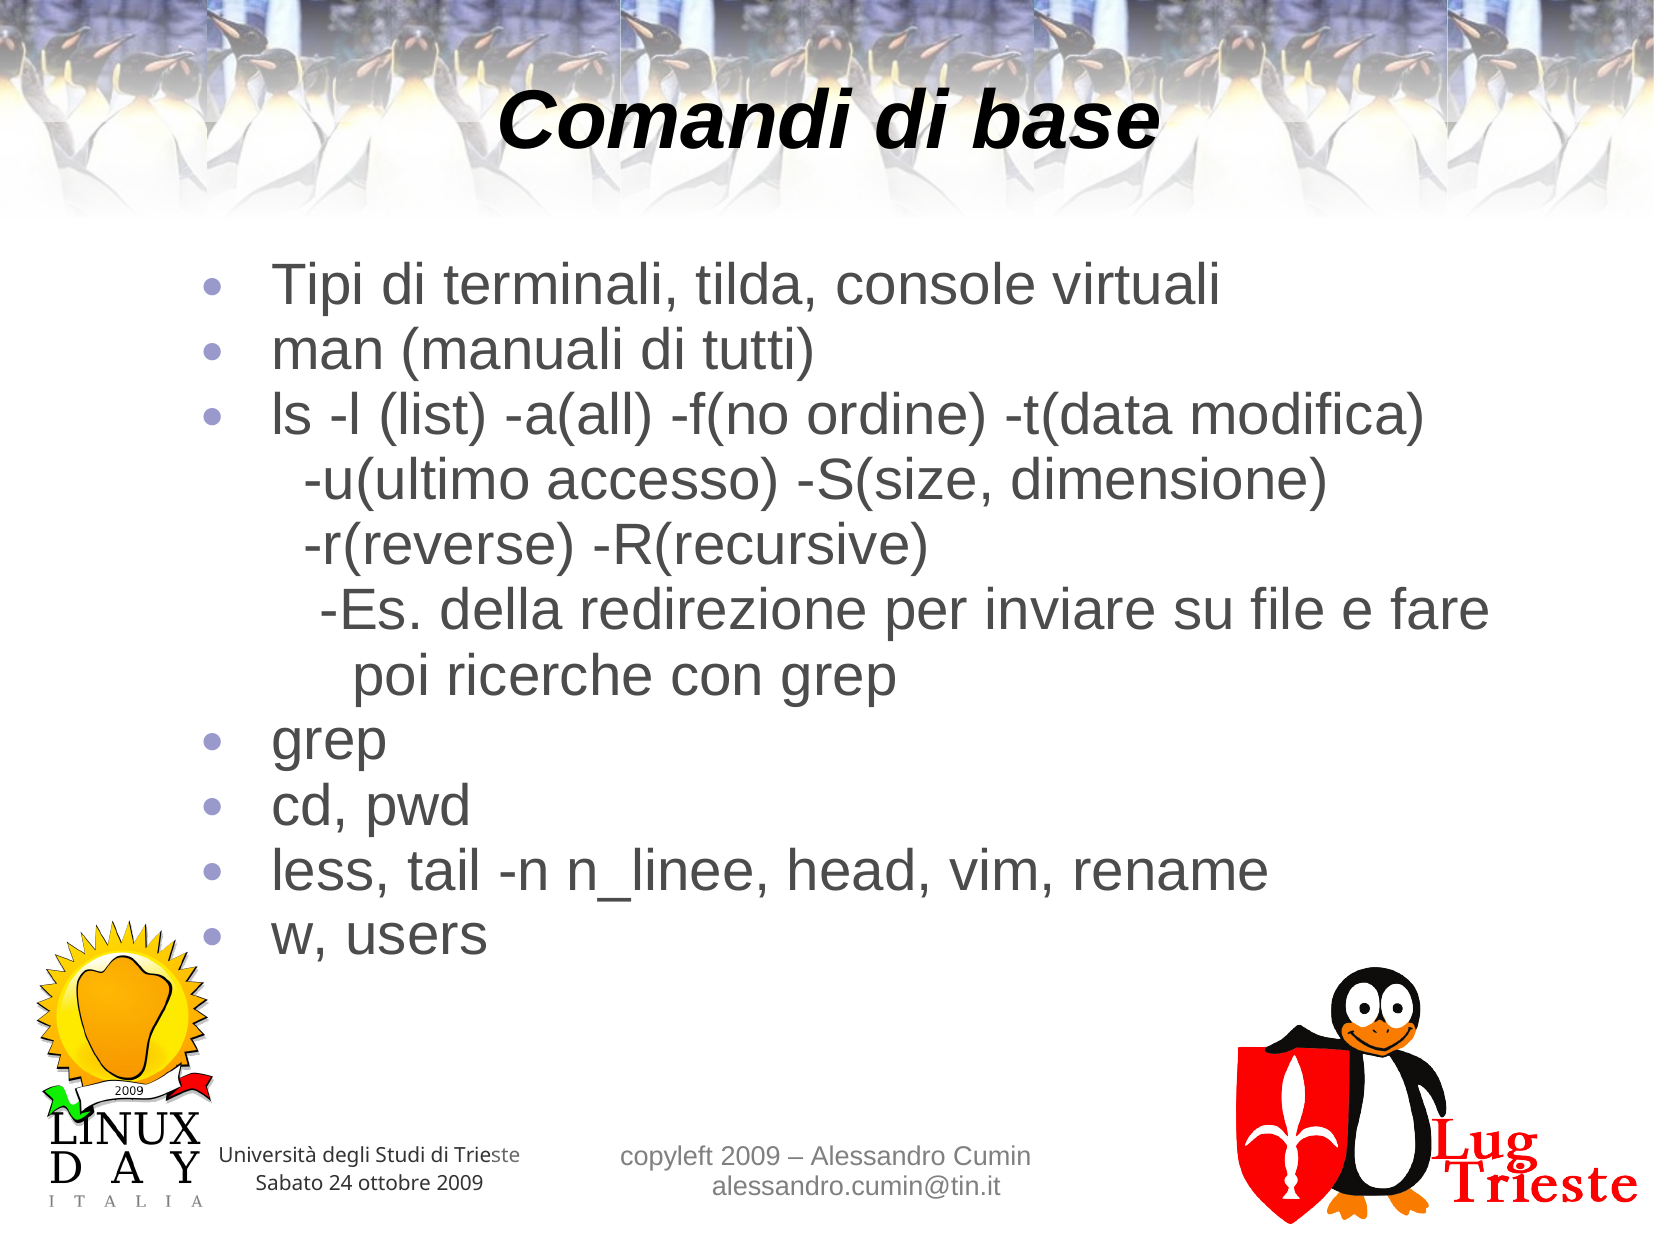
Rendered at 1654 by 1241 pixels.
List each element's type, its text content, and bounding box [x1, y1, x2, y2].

picture [1236, 967, 1637, 1224]
title Comandi di base [49, 16, 1609, 224]
list Tipi di terminali, tilda, console virtuali man (manuali di tutti) ls -l (list) -a(all) -f(no ordine) -t(data modifica) -u(ultimo accesso) -S(size, dimensione) -r(reverse) -R(recursive) -Es. della redirezione per inviare su file e fare poi ricerche con grep grep cd, pwd less, tail -n n_linee, head, vim, rename w, users [141, 252, 1568, 1033]
picture [36, 920, 214, 1207]
